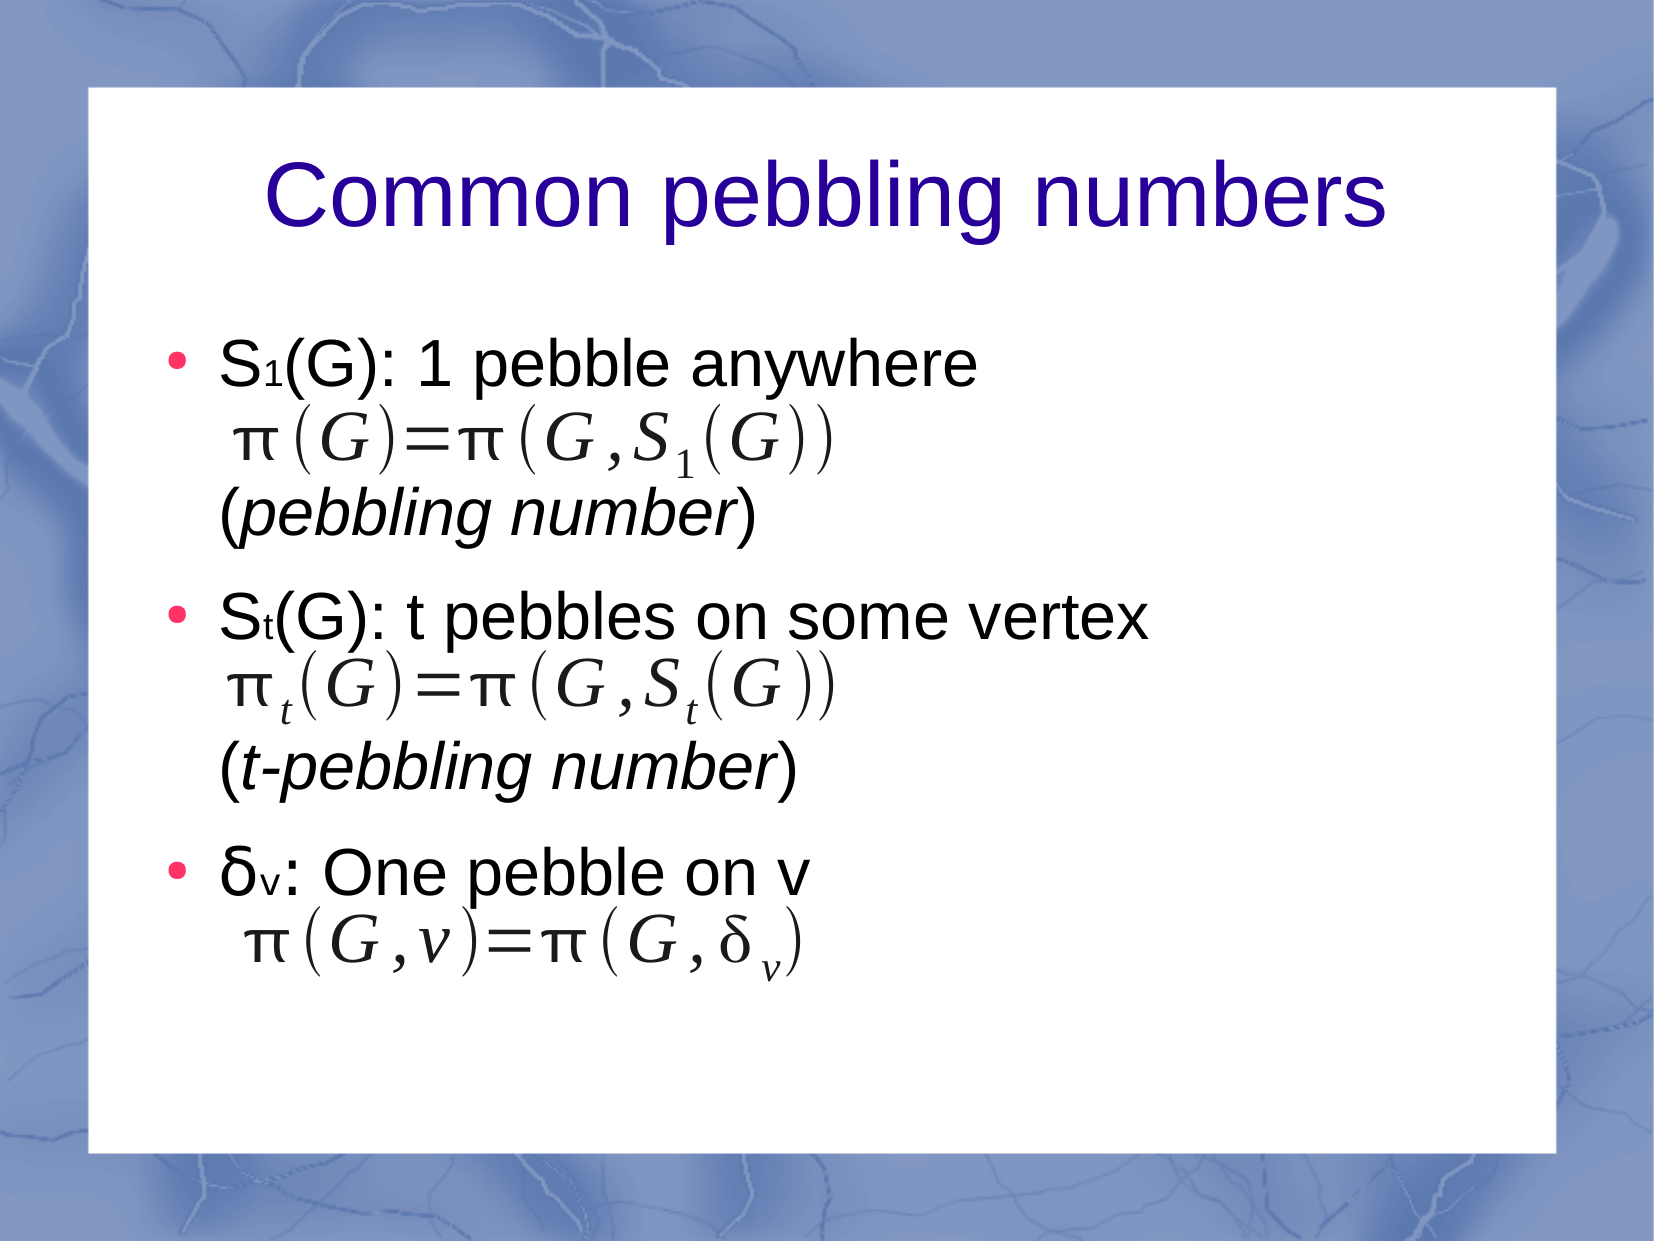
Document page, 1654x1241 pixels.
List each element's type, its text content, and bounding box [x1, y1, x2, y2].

chart [207, 643, 856, 734]
picture [0, 0, 1654, 1241]
list S1(G): 1 pebble anywhere (pebbling number) St(G): t pebbles on some vertex (t-pebbling number) δv: One pebble on v [147, 325, 1506, 1130]
chart [225, 900, 826, 991]
chart [214, 397, 853, 488]
title Common pebbling numbers [118, 98, 1536, 291]
